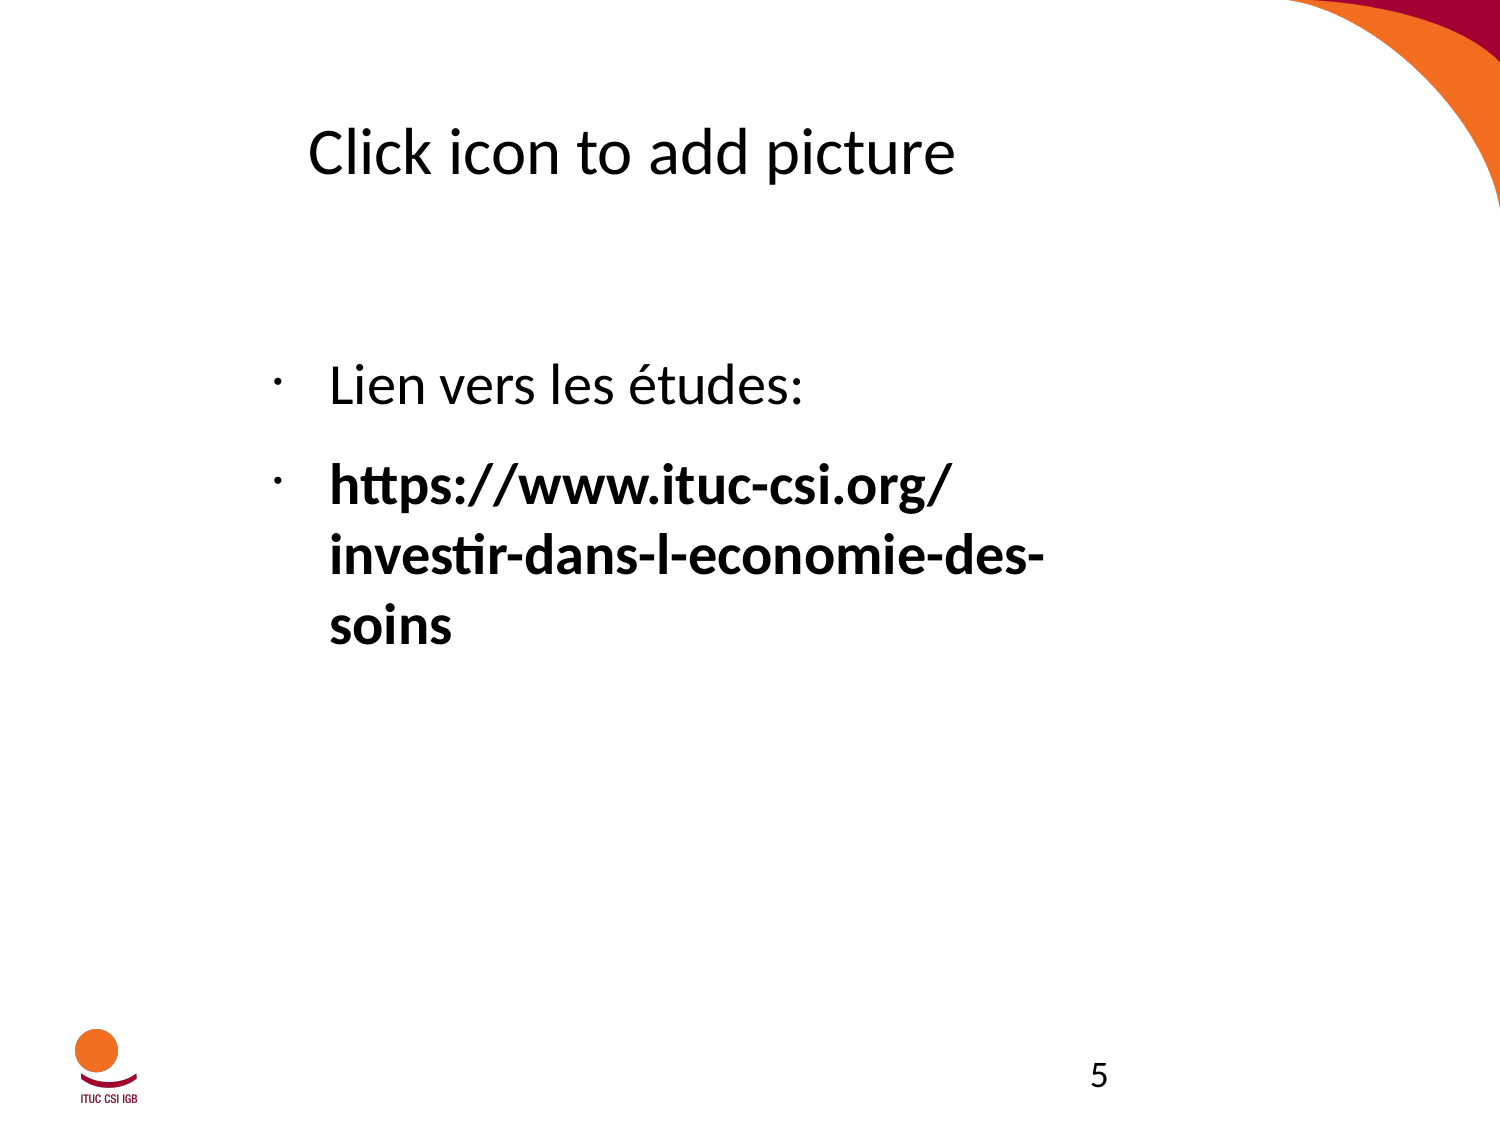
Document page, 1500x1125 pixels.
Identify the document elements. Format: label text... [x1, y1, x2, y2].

picture [75, 1029, 138, 1103]
slide_number <numéro> [1074, 1042, 1425, 1103]
list Lien vers les études: https://www.ituc-csi.org/investir-dans-l-economie-des-soins [258, 139, 1159, 1016]
picture [1267, 0, 1500, 232]
